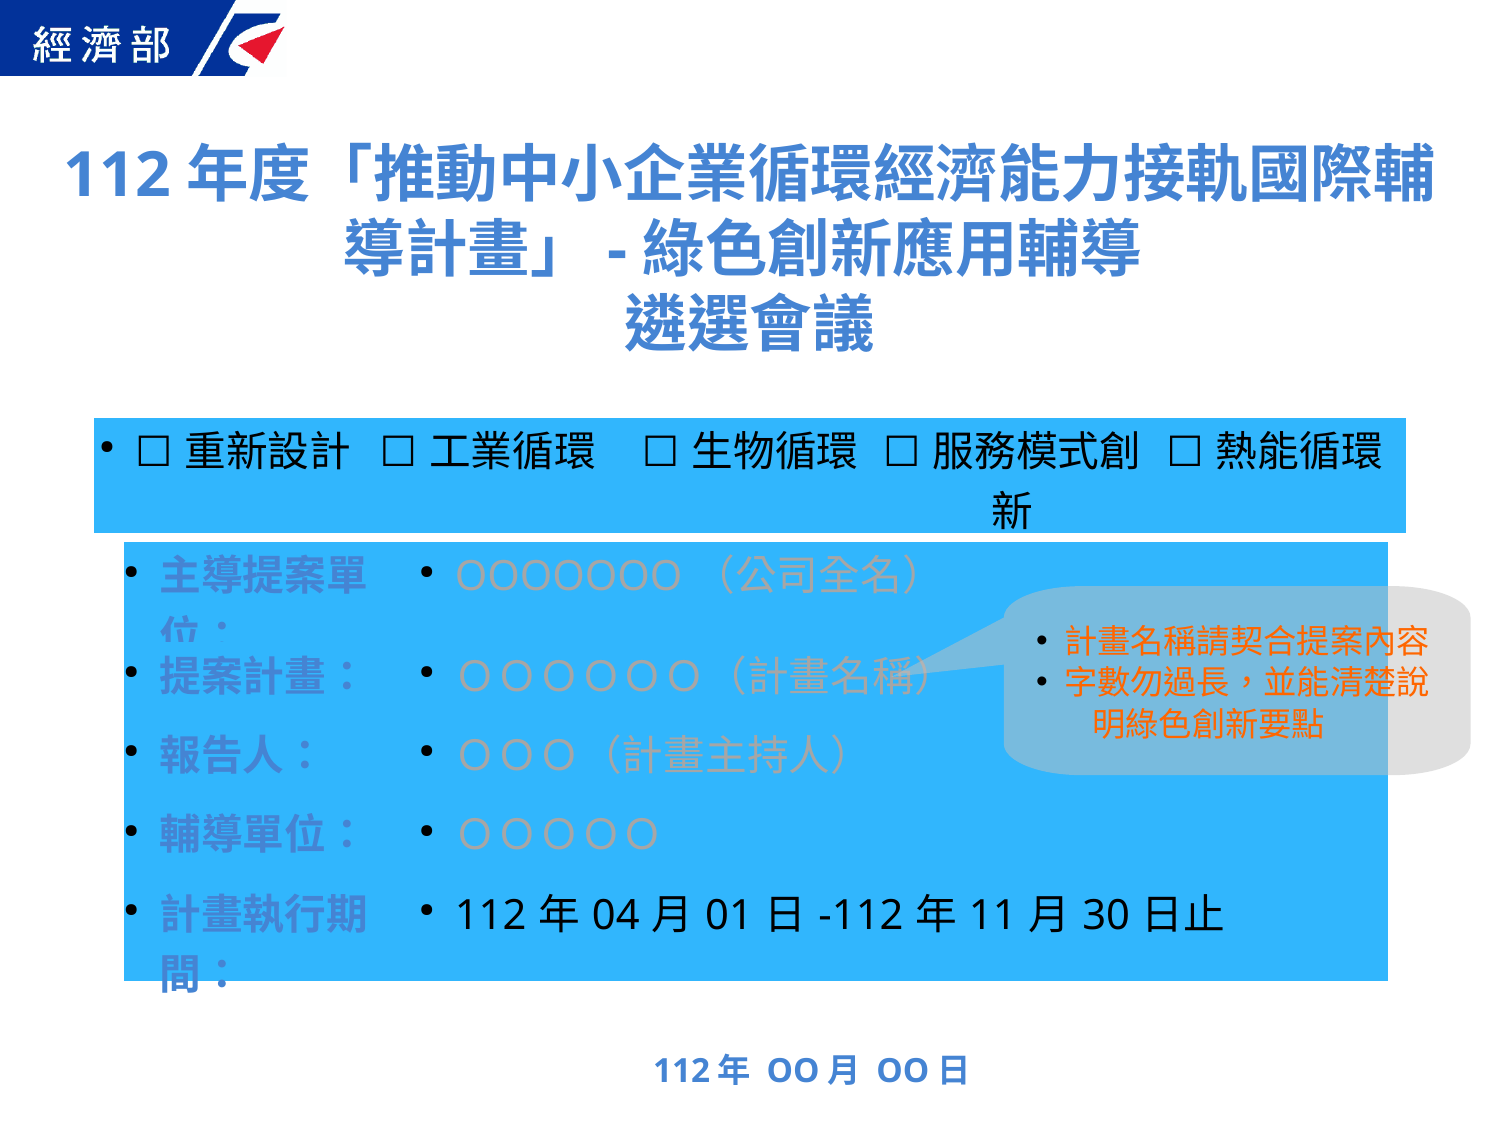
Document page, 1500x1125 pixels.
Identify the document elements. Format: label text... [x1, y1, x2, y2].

table_cell 112年04月01日-112年11月30日止 [419, 881, 1388, 981]
table_header 主導提案單位： [124, 542, 419, 642]
text_box 計畫名稱請契合提案內容 字數勿過長，並能清楚說明綠色創新要點 [890, 586, 1471, 776]
table_cell ＯＯＯＯＯＯ（計畫名稱） [419, 642, 1003, 722]
table_cell ＯＯＯ（計畫主持人） [419, 722, 1388, 801]
table_header ☐服務模式創新 [881, 418, 1143, 533]
text_box [18, 0, 1500, 1123]
table_cell ＯＯＯＯＯ [419, 801, 1388, 881]
table_header ☐生物循環 [619, 418, 881, 533]
table_header OOOOOOO（公司全名） [419, 542, 1388, 642]
text_box 112年 OO月 OO日 [409, 1026, 1215, 1106]
table_cell 提案計畫： [124, 642, 419, 722]
table_cell 計畫執行期間： [124, 881, 419, 981]
table_cell 輔導單位： [124, 801, 419, 881]
table_header ☐工業循環 [357, 418, 619, 533]
table_header ☐熱能循環 [1143, 418, 1406, 533]
text_box 112年度「推動中小企業循環經濟能力接軌國際輔導計畫」-綠色創新應用輔導 遴選會議 [41, 126, 1459, 366]
table_cell 報告人： [124, 722, 419, 801]
table_header ☐重新設計 [94, 418, 357, 533]
